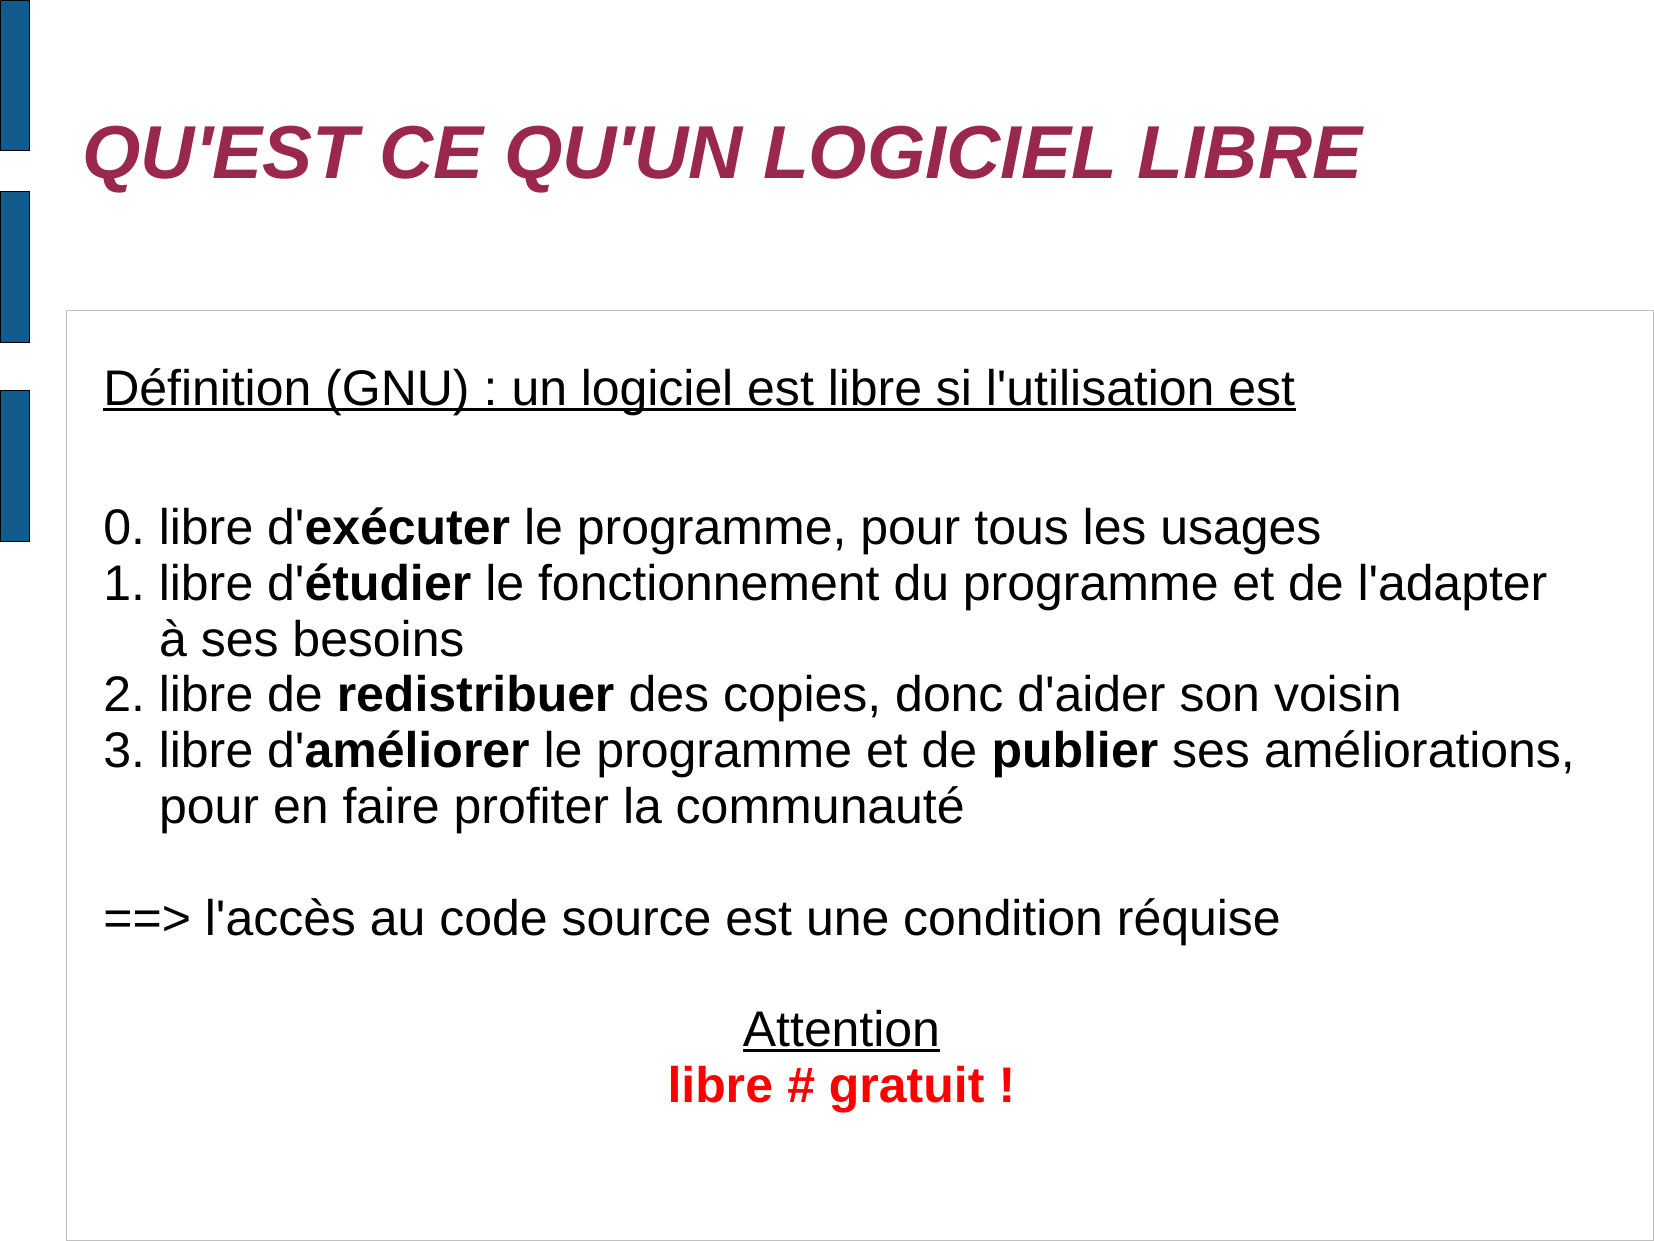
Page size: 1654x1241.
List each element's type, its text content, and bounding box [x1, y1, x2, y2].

text_box Définition (GNU) : un logiciel est libre si l'utilisation est 0. libre d'exécuter le programme, pour tous les usages 1. libre d'étudier le fonctionnement du programme et de l'adapter à ses besoins 2. libre de redistribuer des copies, donc d'aider son voisin 3. libre d'améliorer le programme et de publier ses améliorations, pour en faire profiter la communauté ==> l'accès au code source est une condition réquise Attention libre # gratuit ! [88, 324, 1595, 1156]
title QU'EST CE QU'UN LOGICIEL LIBRE [82, 49, 1571, 257]
